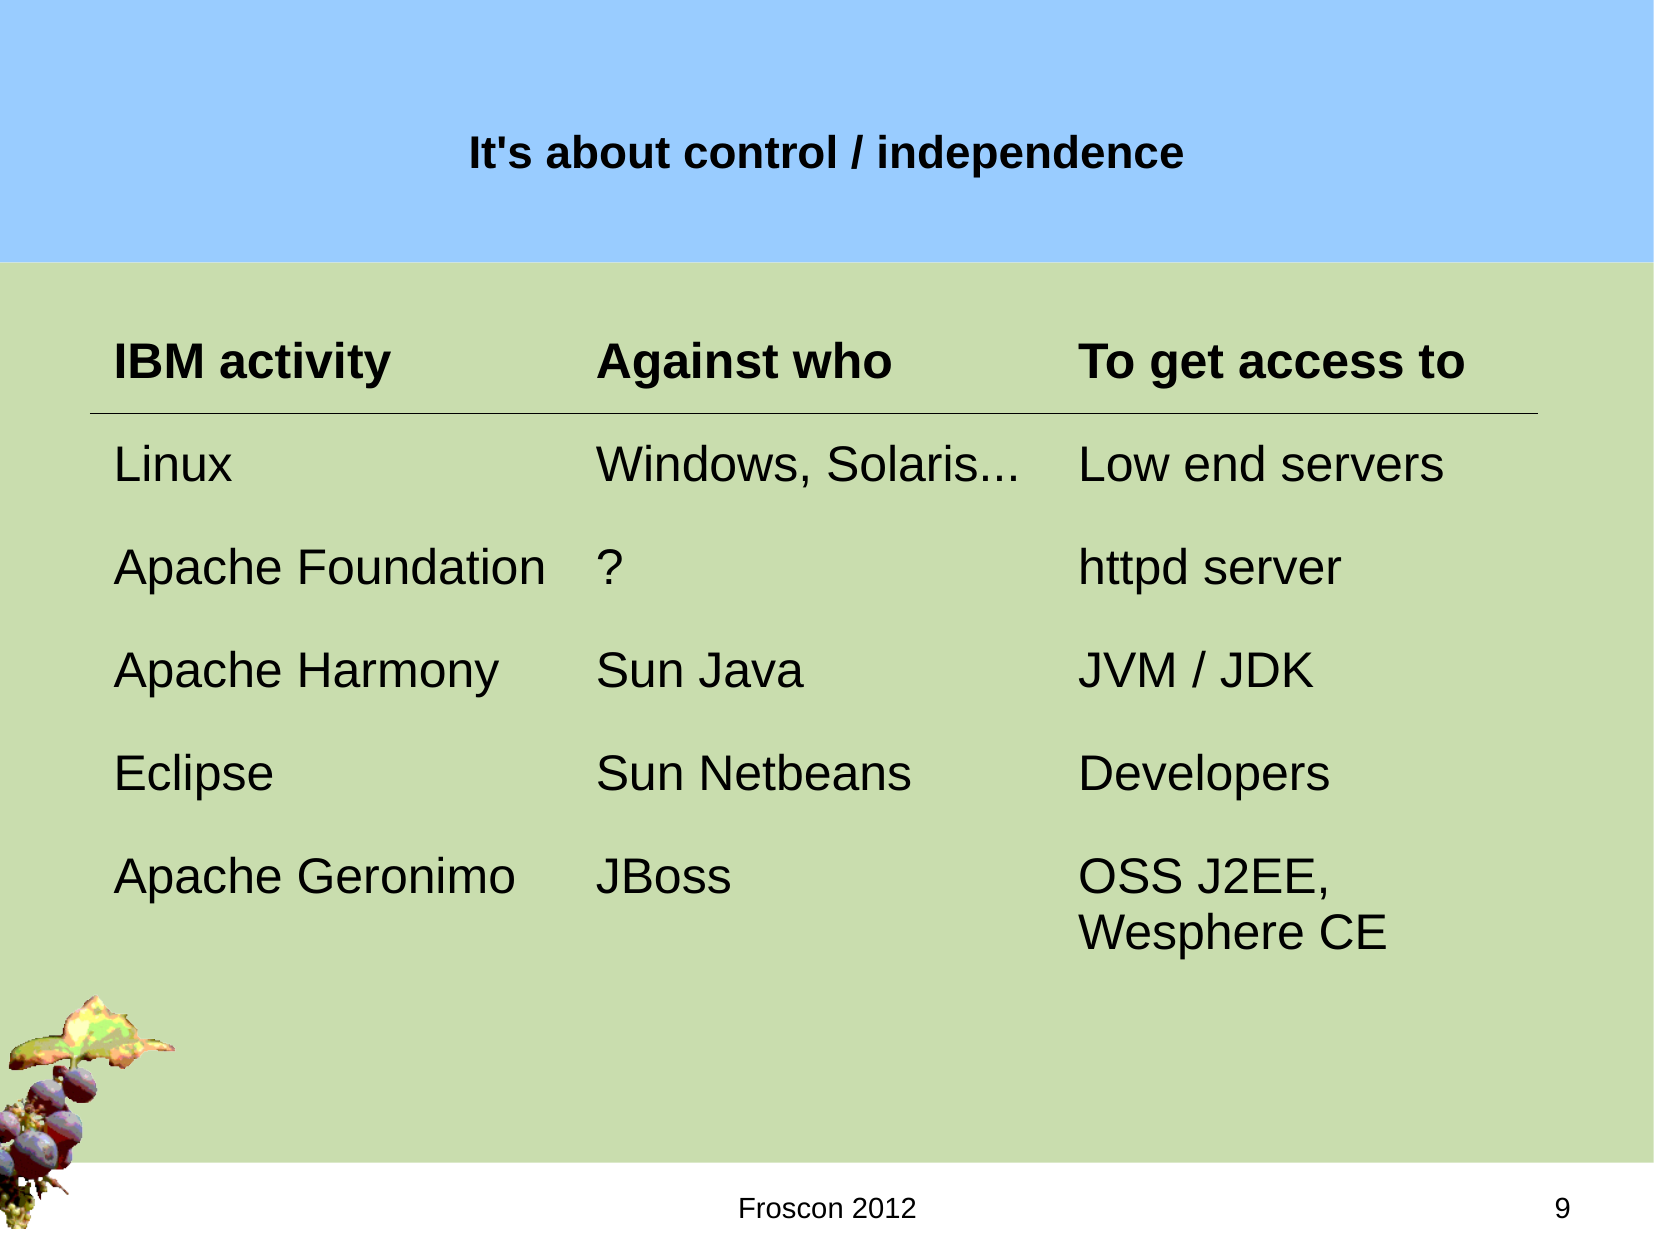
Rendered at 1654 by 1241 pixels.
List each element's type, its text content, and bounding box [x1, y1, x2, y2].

table_cell Windows, Solaris... [572, 414, 1055, 516]
table_cell Developers [1055, 722, 1538, 825]
title It's about control / independence [82, 49, 1571, 257]
table_cell Low end servers [1055, 414, 1538, 516]
table_cell Apache Harmony [90, 619, 572, 722]
table_cell Eclipse [90, 722, 572, 825]
picture [0, 990, 188, 1229]
table_cell Linux [90, 414, 572, 516]
table_header To get access to [1055, 310, 1538, 413]
table_header Against who [572, 310, 1055, 413]
table_header IBM activity [90, 310, 572, 413]
table_cell Sun Netbeans [572, 722, 1055, 825]
table_cell Sun Java [572, 619, 1055, 722]
table_cell OSS J2EE, Wesphere CE [1055, 825, 1538, 984]
table_cell Apache Geronimo [90, 825, 572, 984]
table_cell ? [572, 516, 1055, 619]
table_cell httpd server [1055, 516, 1538, 619]
table_cell JVM / JDK [1055, 619, 1538, 722]
table_cell Apache Foundation [90, 516, 572, 619]
table_cell JBoss [572, 825, 1055, 984]
